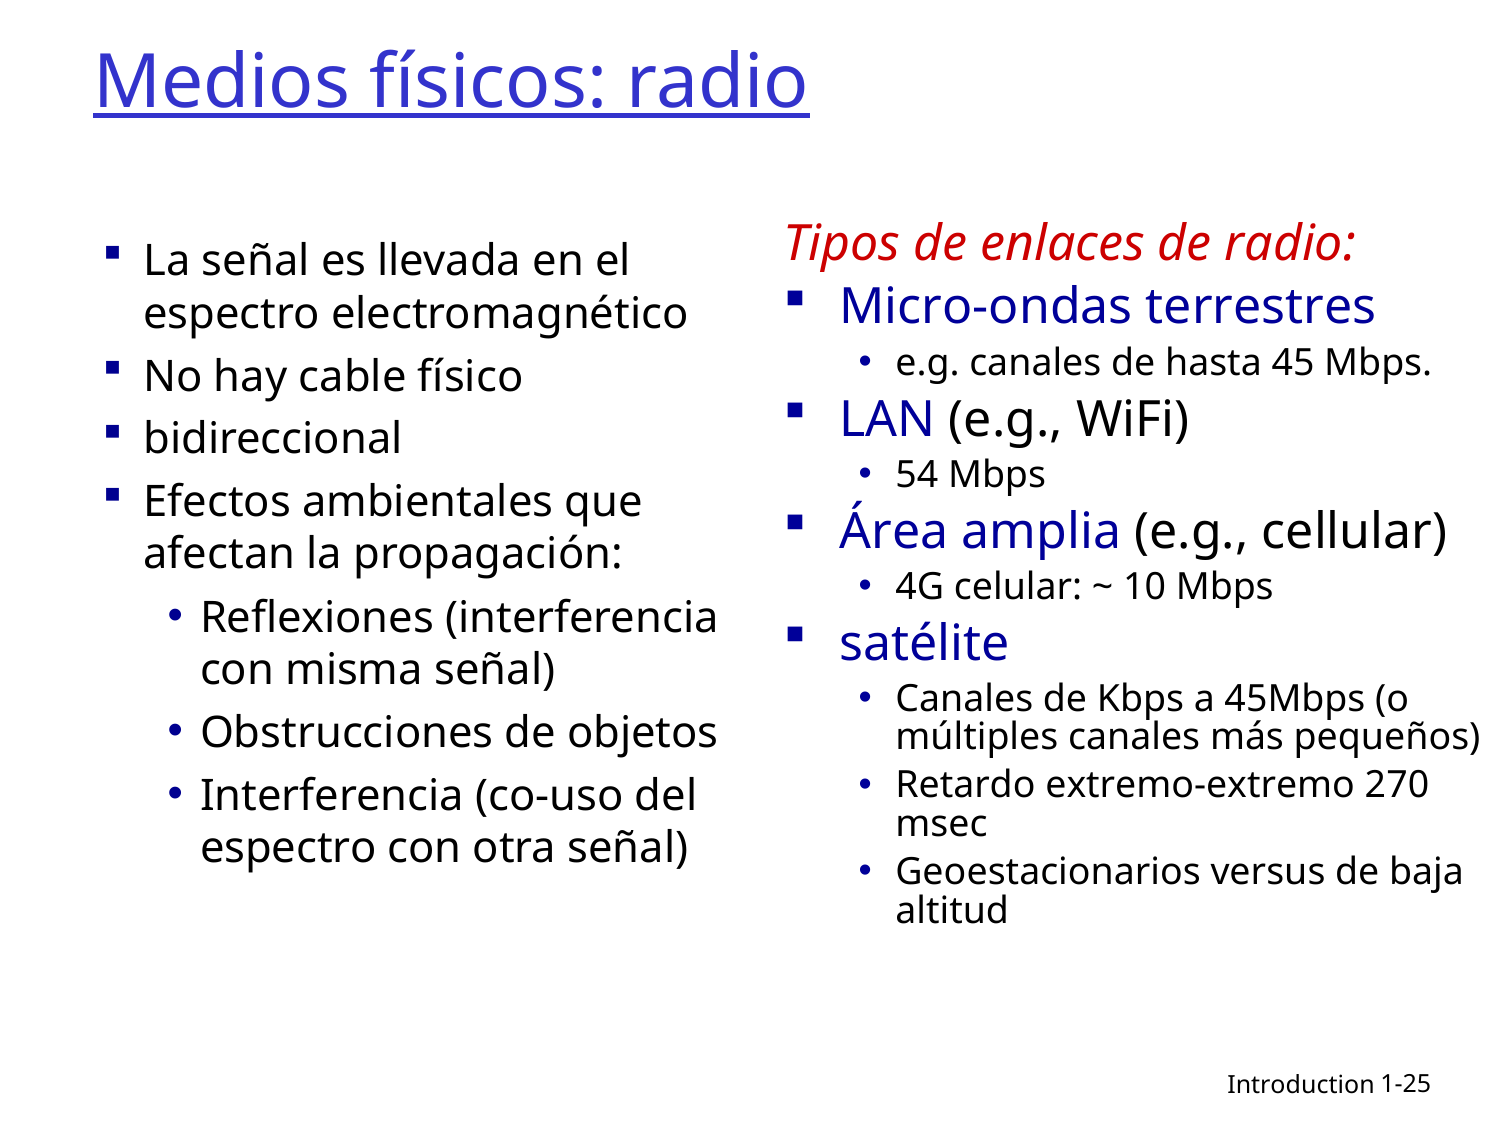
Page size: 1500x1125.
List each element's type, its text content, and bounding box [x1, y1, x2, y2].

title Medios físicos: radio [49, 0, 1425, 171]
list La señal es llevada en el espectro electromagnético No hay cable físico bidireccional Efectos ambientales que afectan la propagación: Reflexiones (interferencia con misma señal) Obstrucciones de objetos Interferencia (co-uso del espectro con otra señal) [87, 224, 738, 1025]
text_box Tipos de enlaces de radio: Micro-ondas terrestres e.g. canales de hasta 45 Mbps. LAN (e.g., WiFi) 54 Mbps Área amplia (e.g., cellular) 4G celular: ~ 10 Mbps satélite Canales de Kbps a 45Mbps (o múltiples canales más pequeños) Retardo extremo-extremo 270 msec Geoestacionarios versus de baja altitud [768, 203, 1500, 768]
text_box 1-<number> [1365, 1060, 1477, 1106]
text_box Introduction [914, 1060, 1390, 1109]
